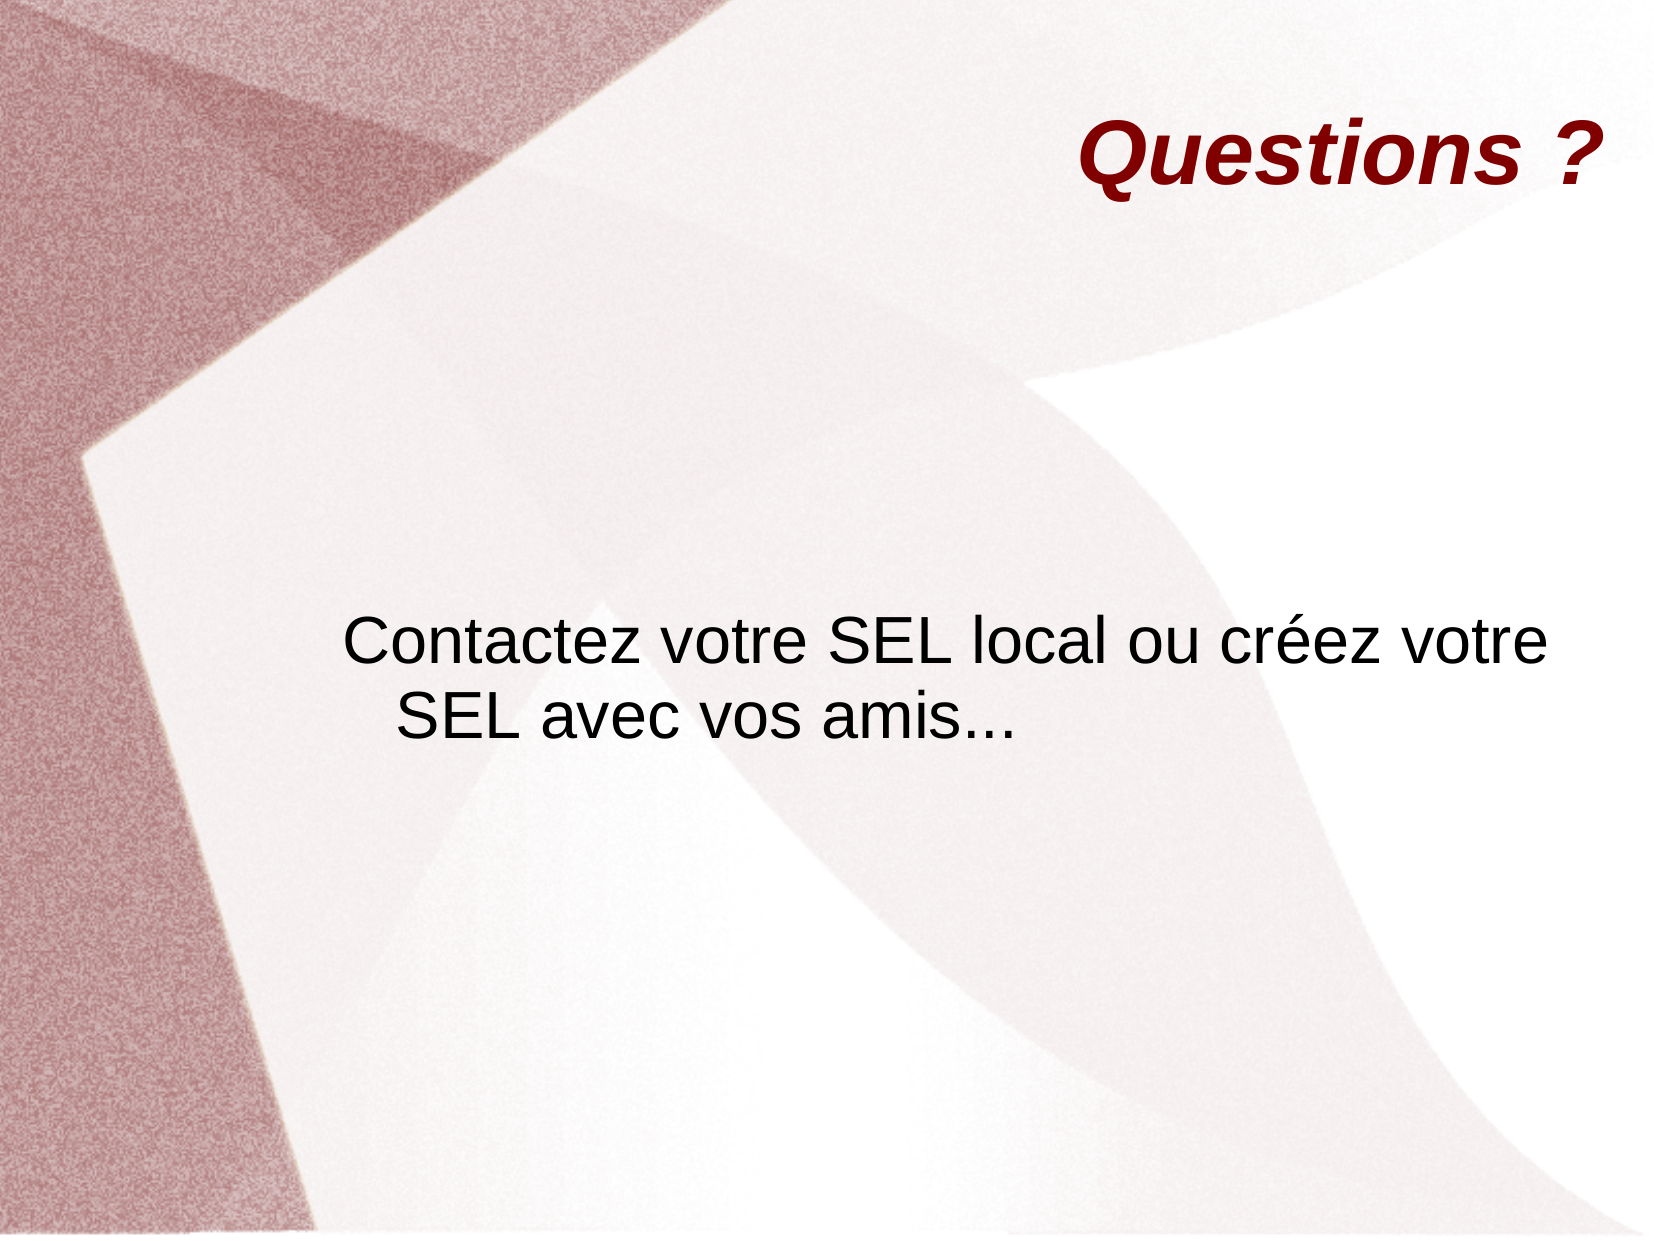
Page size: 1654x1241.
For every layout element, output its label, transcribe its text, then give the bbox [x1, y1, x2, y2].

title Questions ? [596, 56, 1607, 250]
list Contactez votre SEL local ou créez votre SEL avec vos amis... [324, 290, 1601, 901]
picture [0, 0, 1654, 1241]
